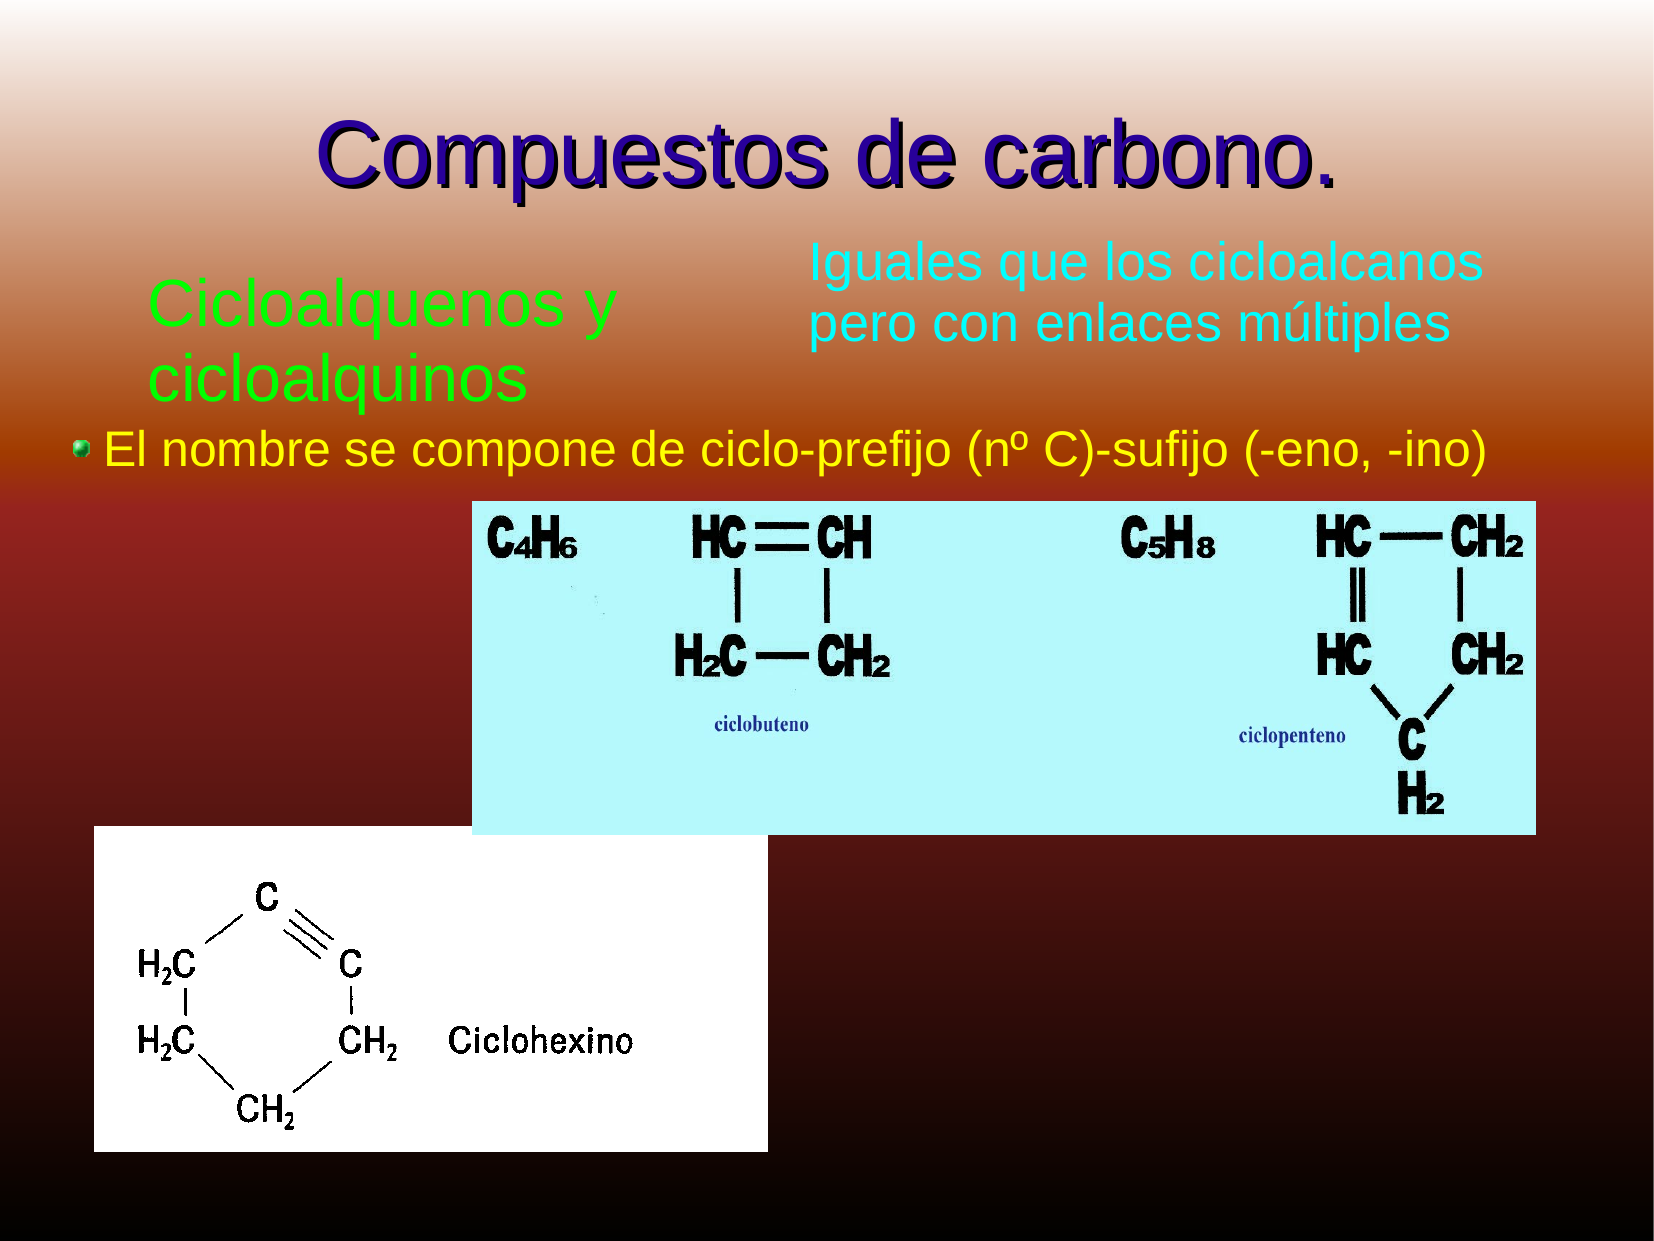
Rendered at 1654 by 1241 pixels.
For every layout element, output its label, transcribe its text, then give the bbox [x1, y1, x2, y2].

list Cicloalquenos y cicloalquinos [76, 265, 739, 413]
picture [0, 0, 1654, 1241]
text_box El nombre se compone de ciclo-prefijo (nº C)-sufijo (-eno, -ino) [59, 413, 1654, 484]
title Compuestos de carbono. [82, 49, 1571, 257]
text_box Iguales que los cicloalcanos pero con enlaces múltiples [738, 257, 1506, 353]
